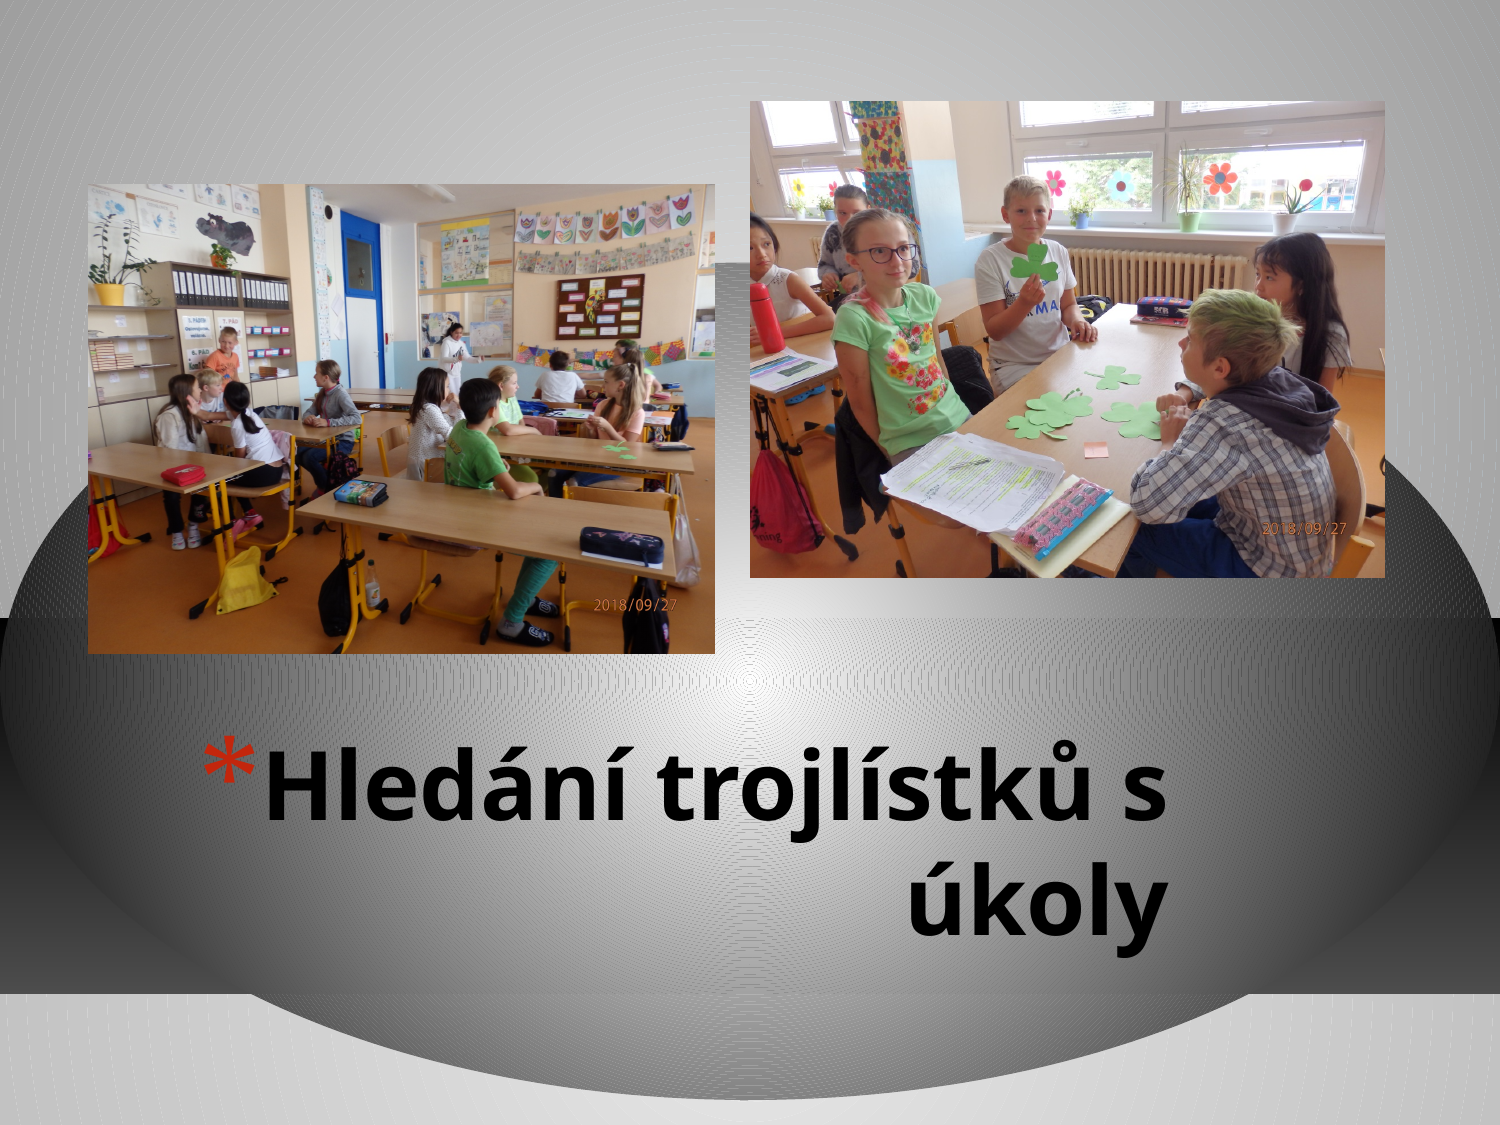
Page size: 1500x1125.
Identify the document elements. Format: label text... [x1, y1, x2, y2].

title Hledání trojlístků s úkoly [88, 717, 1363, 905]
picture [750, 101, 1385, 578]
picture [88, 184, 715, 655]
